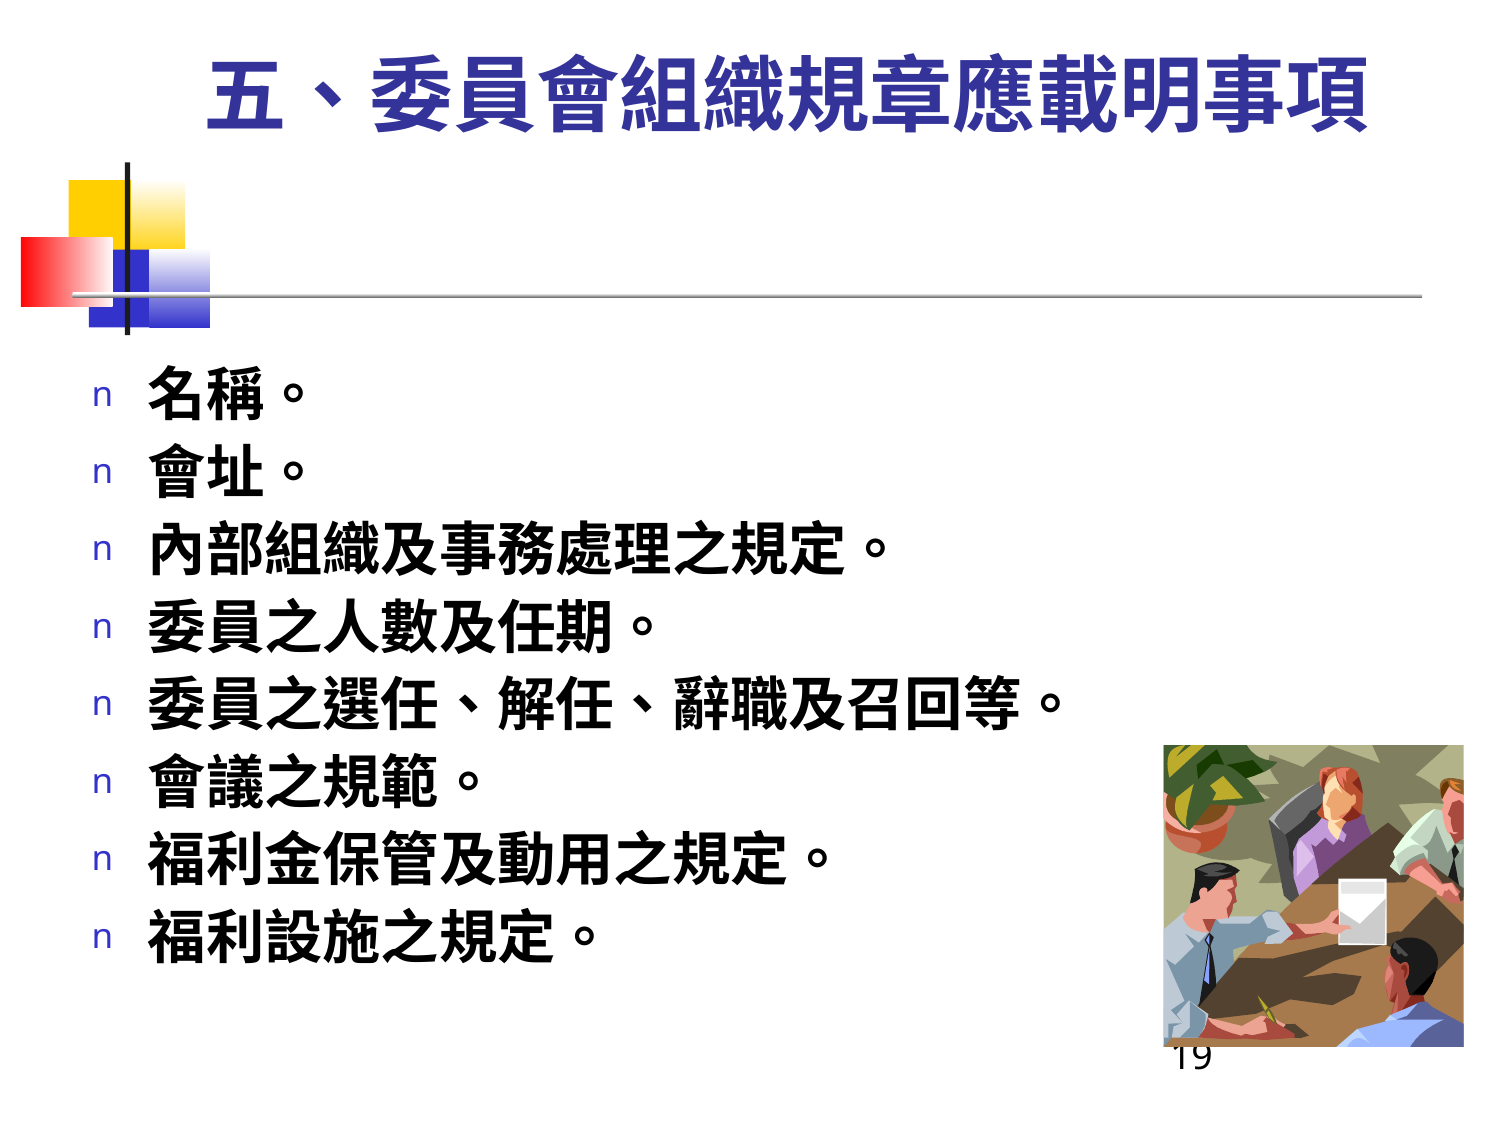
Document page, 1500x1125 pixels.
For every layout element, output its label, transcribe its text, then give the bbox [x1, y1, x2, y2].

text_box 名稱。 會址。 內部組織及事務處理之規定。 委員之人數及任期。 委員之選任、解任、辭職及召回等。 會議之規範。 福利金保管及動用之規定。 福利設施之規定。 [76, 349, 1388, 1047]
slide_number <編號> [1155, 1047, 1468, 1100]
picture [1163, 741, 1468, 1051]
title 五、委員會組織規章應載明事項 [188, 35, 1468, 275]
